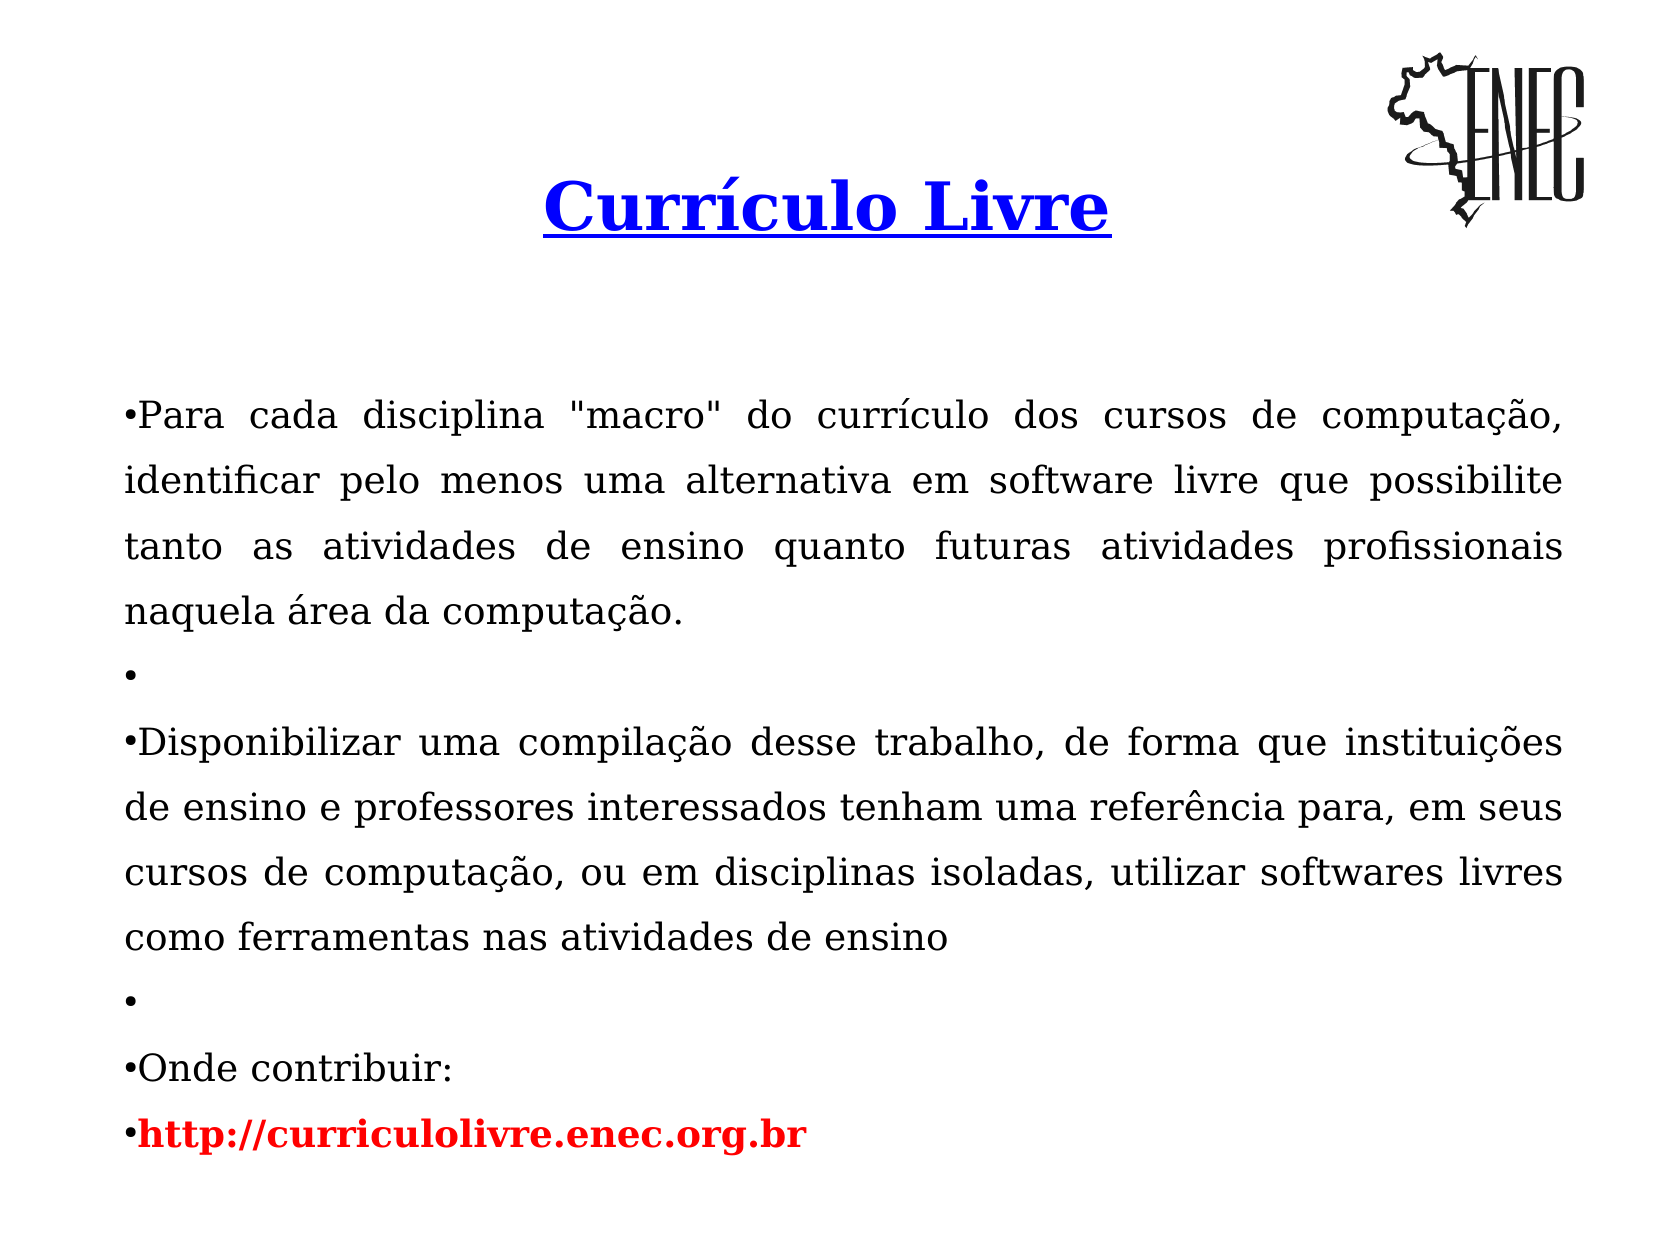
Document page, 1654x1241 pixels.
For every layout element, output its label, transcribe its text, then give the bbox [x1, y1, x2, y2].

title Currículo Livre [121, 102, 1534, 310]
picture [1382, 47, 1590, 249]
list Para cada disciplina "macro" do currículo dos cursos de computação, identificar pelo menos uma alternativa em software livre que possibilite tanto as atividades de ensino quanto futuras atividades profissionais naquela área da computação. Disponibilizar uma compilação desse trabalho, de forma que instituições de ensino e professores interessados tenham uma referência para, em seus cursos de computação, ou em disciplinas isoladas, utilizar softwares livres como ferramentas nas atividades de ensino Onde contribuir: http://curriculolivre.enec.org.br [124, 372, 1565, 1154]
